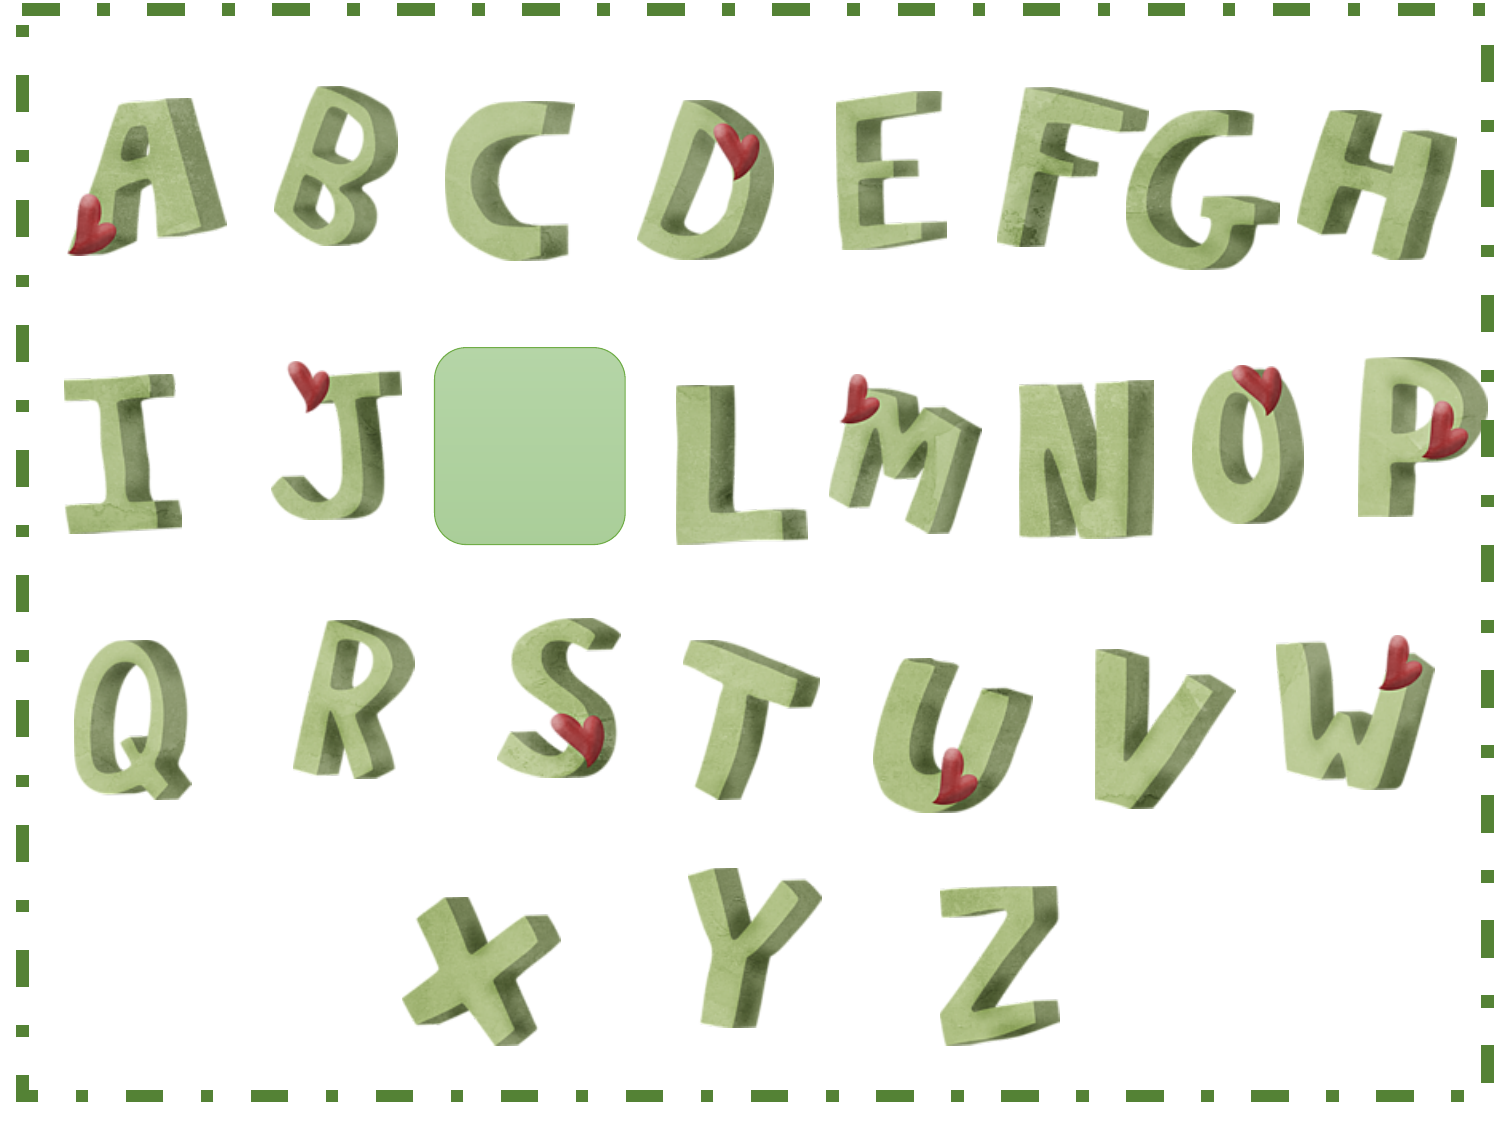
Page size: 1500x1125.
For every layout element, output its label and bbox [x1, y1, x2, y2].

picture [1095, 649, 1236, 809]
picture [637, 100, 774, 260]
picture [293, 620, 415, 779]
picture [274, 86, 398, 246]
picture [67, 98, 227, 257]
picture [445, 101, 575, 261]
picture [688, 868, 822, 1028]
picture [829, 374, 982, 534]
picture [74, 640, 192, 800]
picture [271, 361, 402, 520]
text_box [434, 347, 626, 545]
picture [836, 91, 947, 250]
picture [497, 618, 621, 778]
picture [1297, 110, 1457, 260]
picture [997, 87, 1280, 270]
picture [683, 640, 820, 800]
picture [676, 385, 808, 545]
picture [1192, 365, 1304, 524]
picture [940, 886, 1060, 1046]
picture [64, 374, 182, 534]
picture [402, 897, 561, 1046]
picture [873, 658, 1033, 813]
picture [1019, 380, 1154, 539]
picture [1276, 635, 1435, 790]
picture [1358, 357, 1488, 517]
